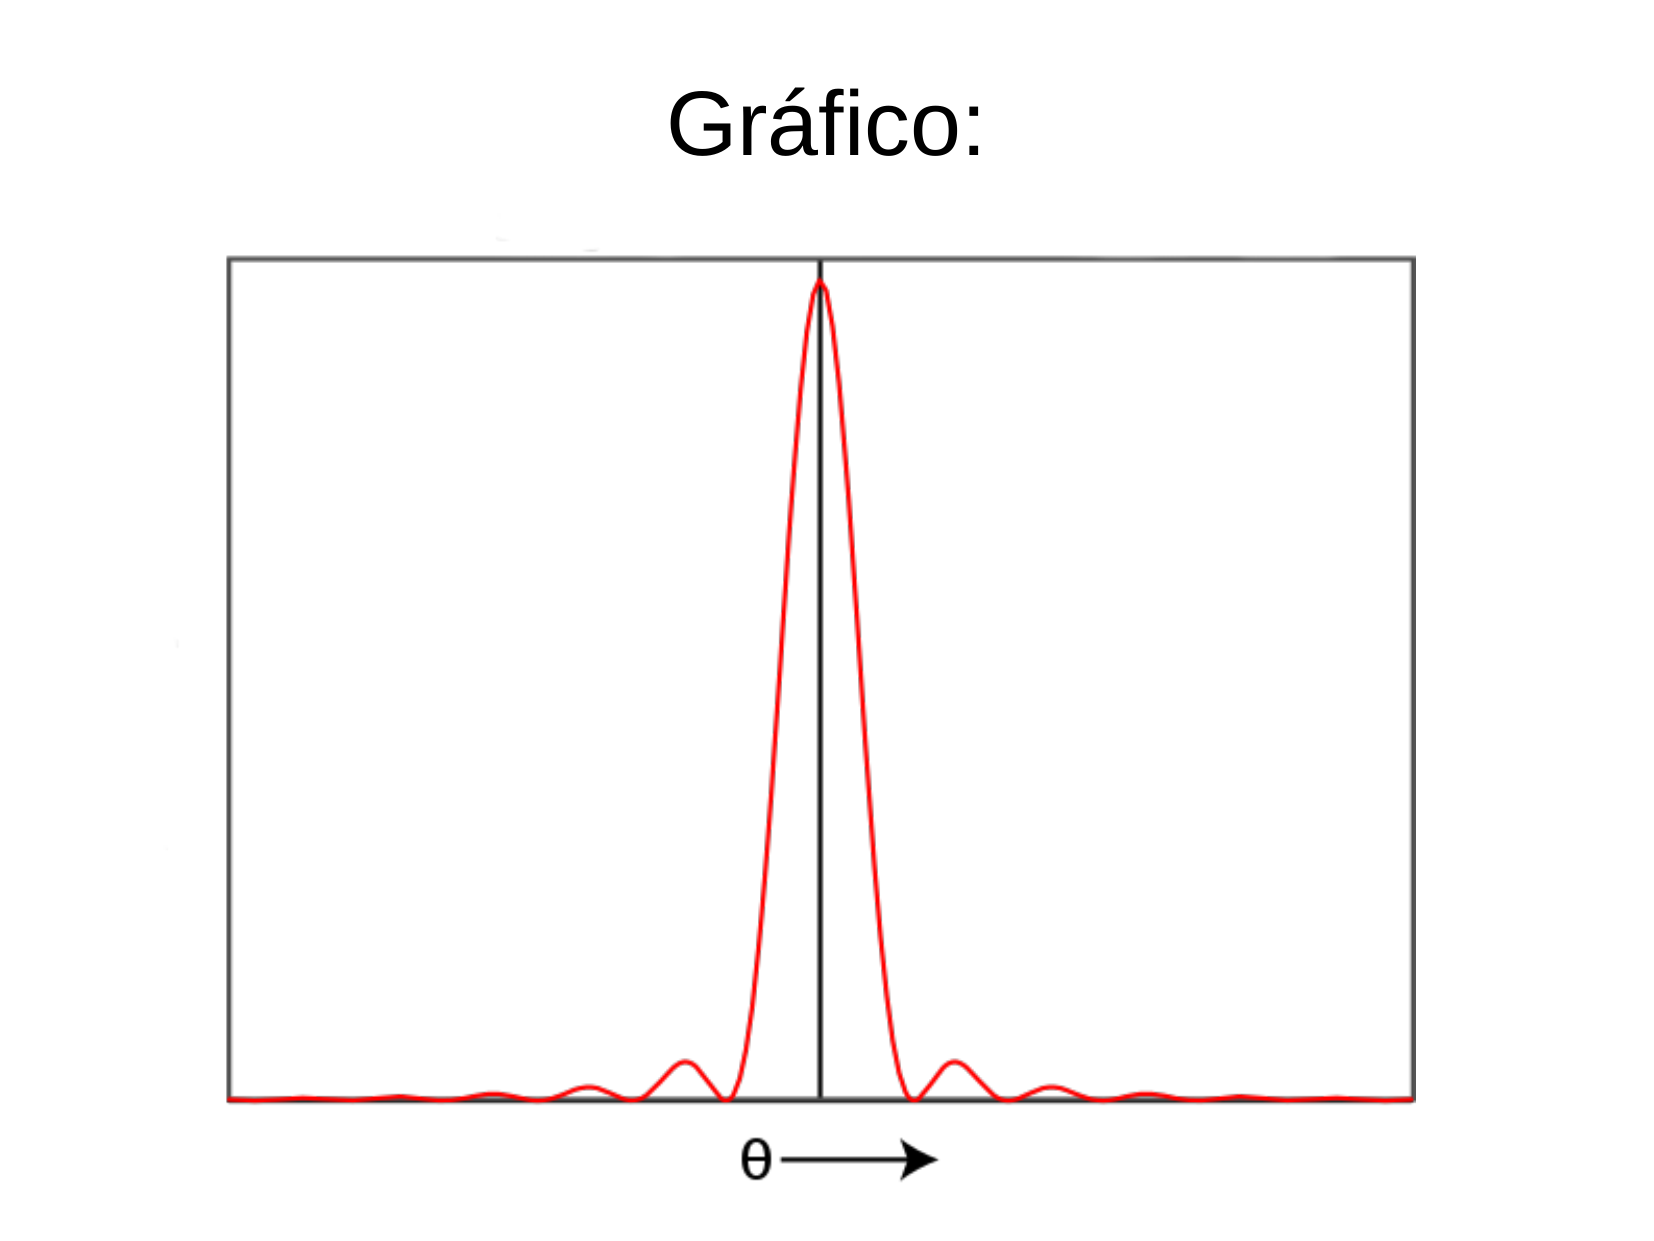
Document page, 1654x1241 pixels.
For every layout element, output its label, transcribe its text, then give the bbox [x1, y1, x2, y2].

picture [123, 196, 1416, 1197]
title Gráfico: [82, 49, 1571, 198]
